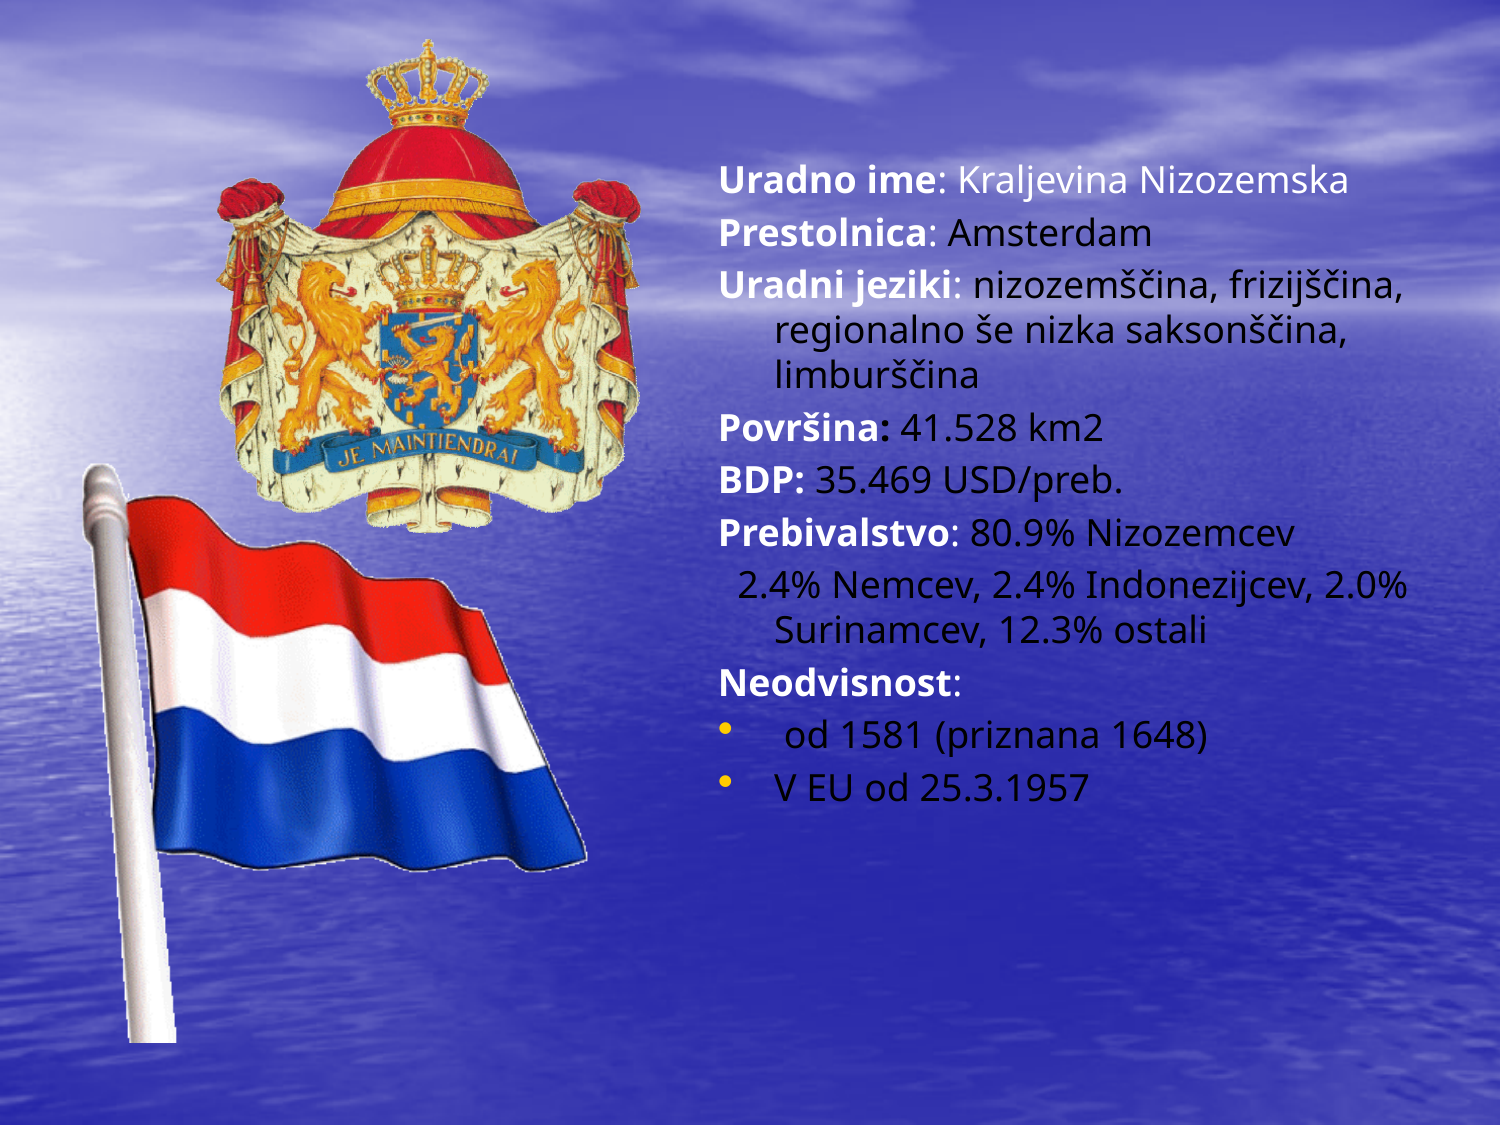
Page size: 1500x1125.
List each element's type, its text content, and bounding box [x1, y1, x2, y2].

picture [0, 0, 1500, 1125]
list Uradno ime: Kraljevina Nizozemska Prestolnica: Amsterdam Uradni jeziki: nizozemščina, frizijščina, regionalno še nizka saksonščina, limburščina Površina: 41.528 km2 BDP: 35.469 USD/preb. Prebivalstvo: 80.9% Nizozemcev 2.4% Nemcev, 2.4% Indonezijcev, 2.0% Surinamcev, 12.3% ostali Neodvisnost: od 1581 (priznana 1648) V EU od 25.3.1957 [702, 148, 1425, 988]
